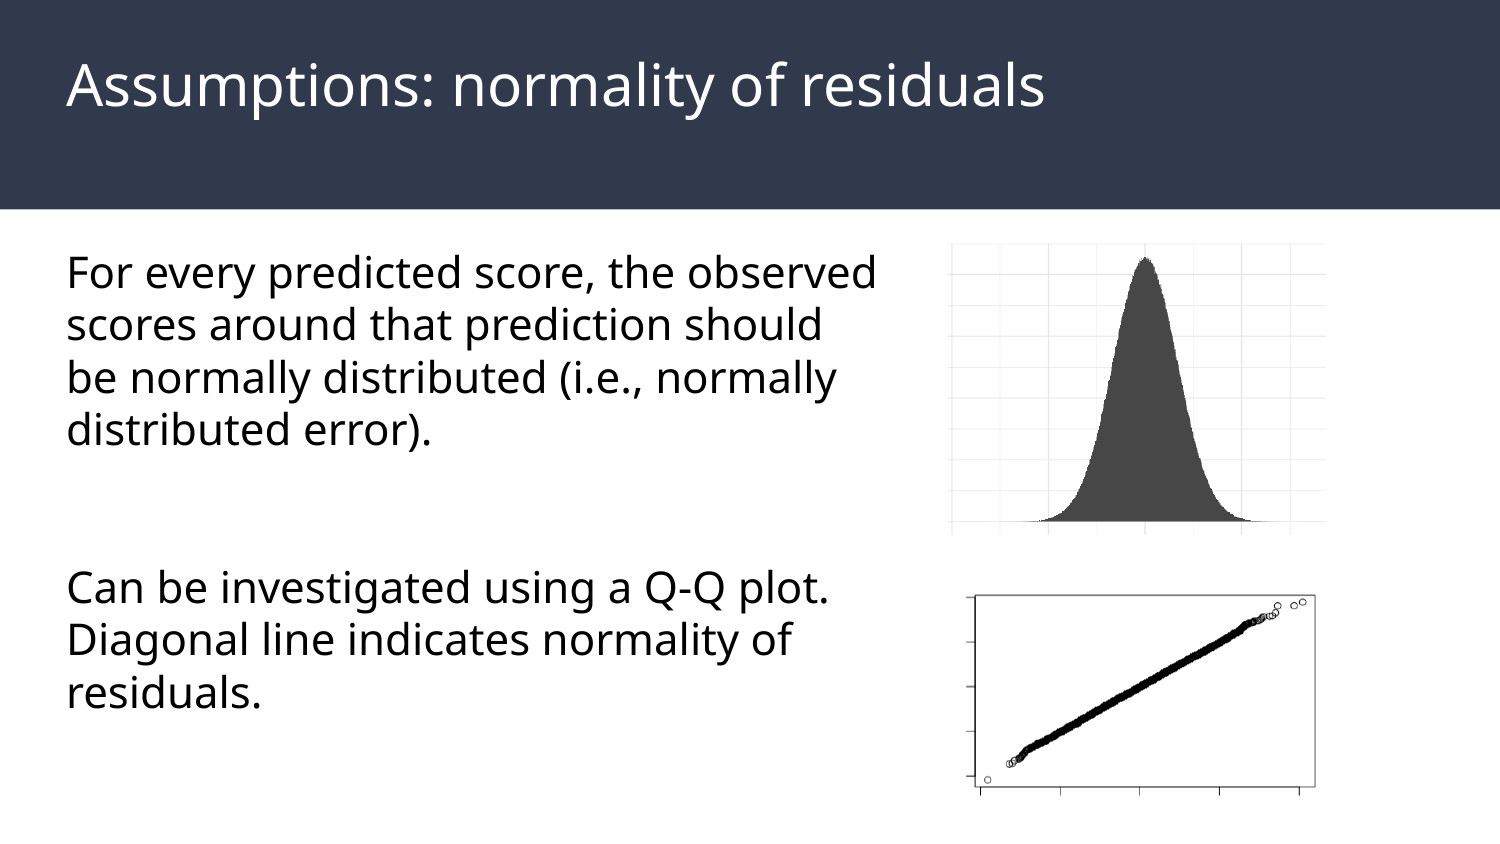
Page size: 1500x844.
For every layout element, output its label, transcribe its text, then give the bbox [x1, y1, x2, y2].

title Assumptions: normality of residuals [51, 33, 1449, 136]
text_box For every predicted score, the observed scores around that prediction should be normally distributed (i.e., normally distributed error). Can be investigated using a Q-Q plot. Diagonal line indicates normality of residuals. [51, 229, 895, 779]
picture [938, 237, 1331, 543]
picture [961, 575, 1331, 799]
